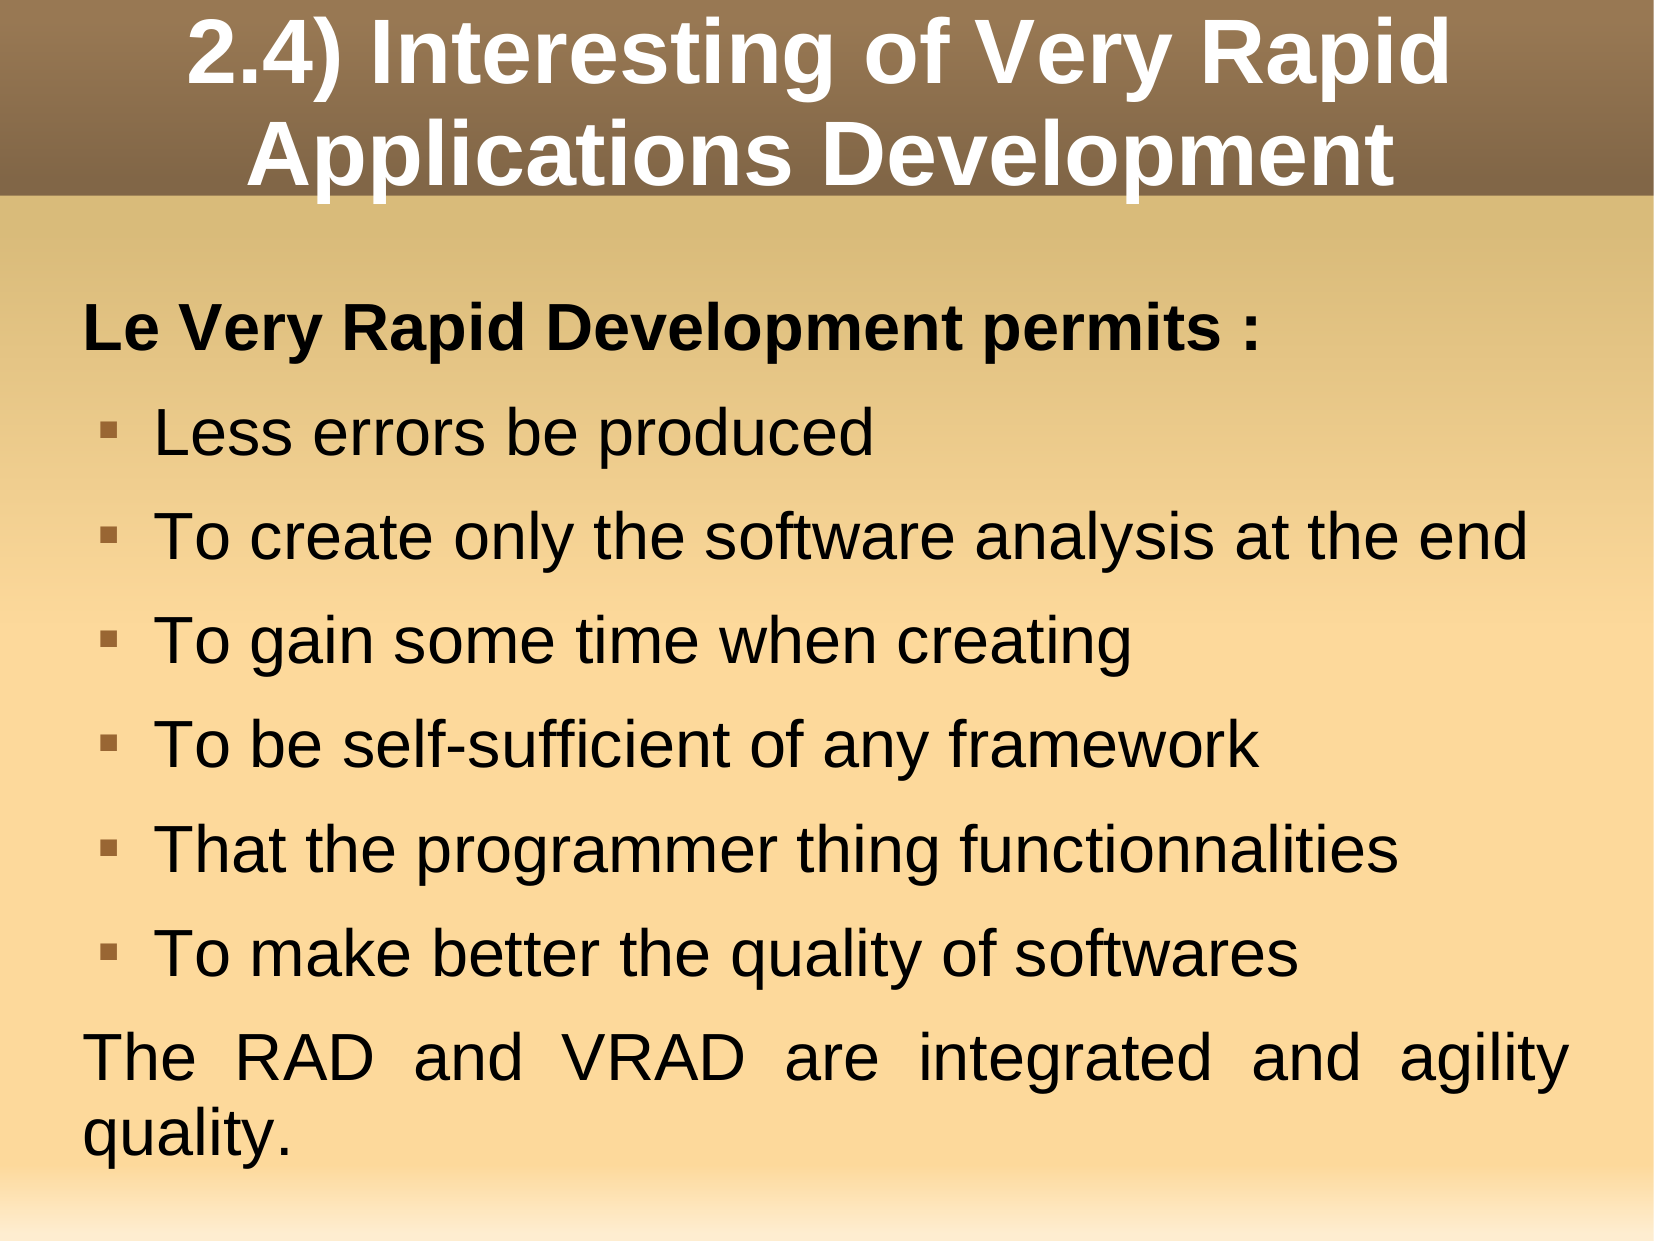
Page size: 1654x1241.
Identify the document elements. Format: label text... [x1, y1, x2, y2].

picture [0, 0, 1654, 1241]
title 2.4) Interesting of Very Rapid Applications Development [76, 0, 1565, 206]
list Le Very Rapid Development permits : Less errors be produced To create only the software analysis at the end To gain some time when creating To be self-sufficient of any framework That the programmer thing functionnalities To make better the quality of softwares The RAD and VRAD are integrated and agility quality. [82, 290, 1571, 1170]
